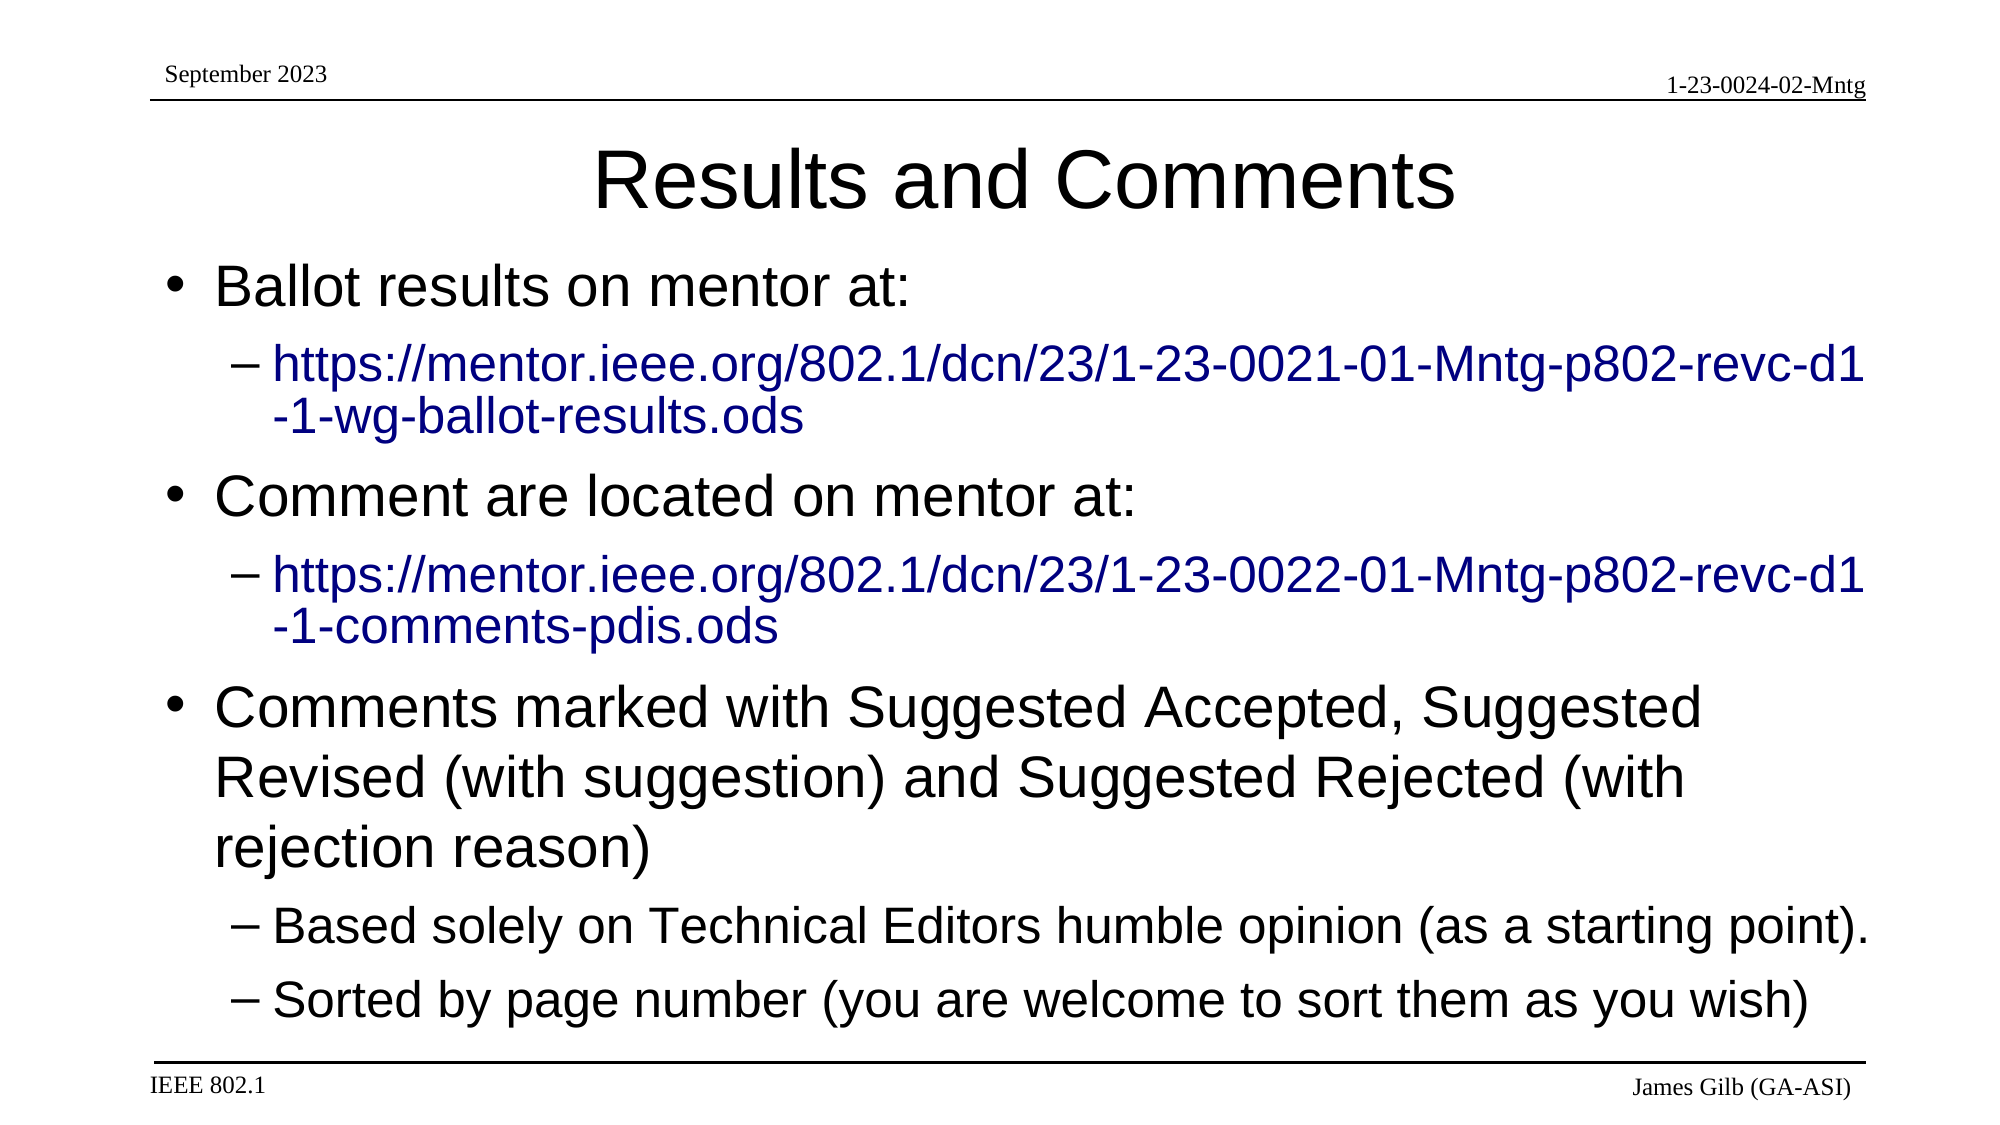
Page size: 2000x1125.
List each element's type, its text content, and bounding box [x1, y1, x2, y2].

title Results and Comments [149, 112, 1900, 238]
list Ballot results on mentor at: https://mentor.ieee.org/802.1/dcn/23/1-23-0021-01-Mntg-p802-revc-d1-1-wg-ballot-results.ods Comment are located on mentor at: https://mentor.ieee.org/802.1/dcn/23/1-23-0022-01-Mntg-p802-revc-d1-1-comments-pdis.ods Comments marked with Suggested Accepted, Suggested Revised (with suggestion) and Suggested Rejected (with rejection reason) Based solely on Technical Editors humble opinion (as a starting point). Sorted by page number (you are welcome to sort them as you wish) [149, 239, 1900, 1051]
